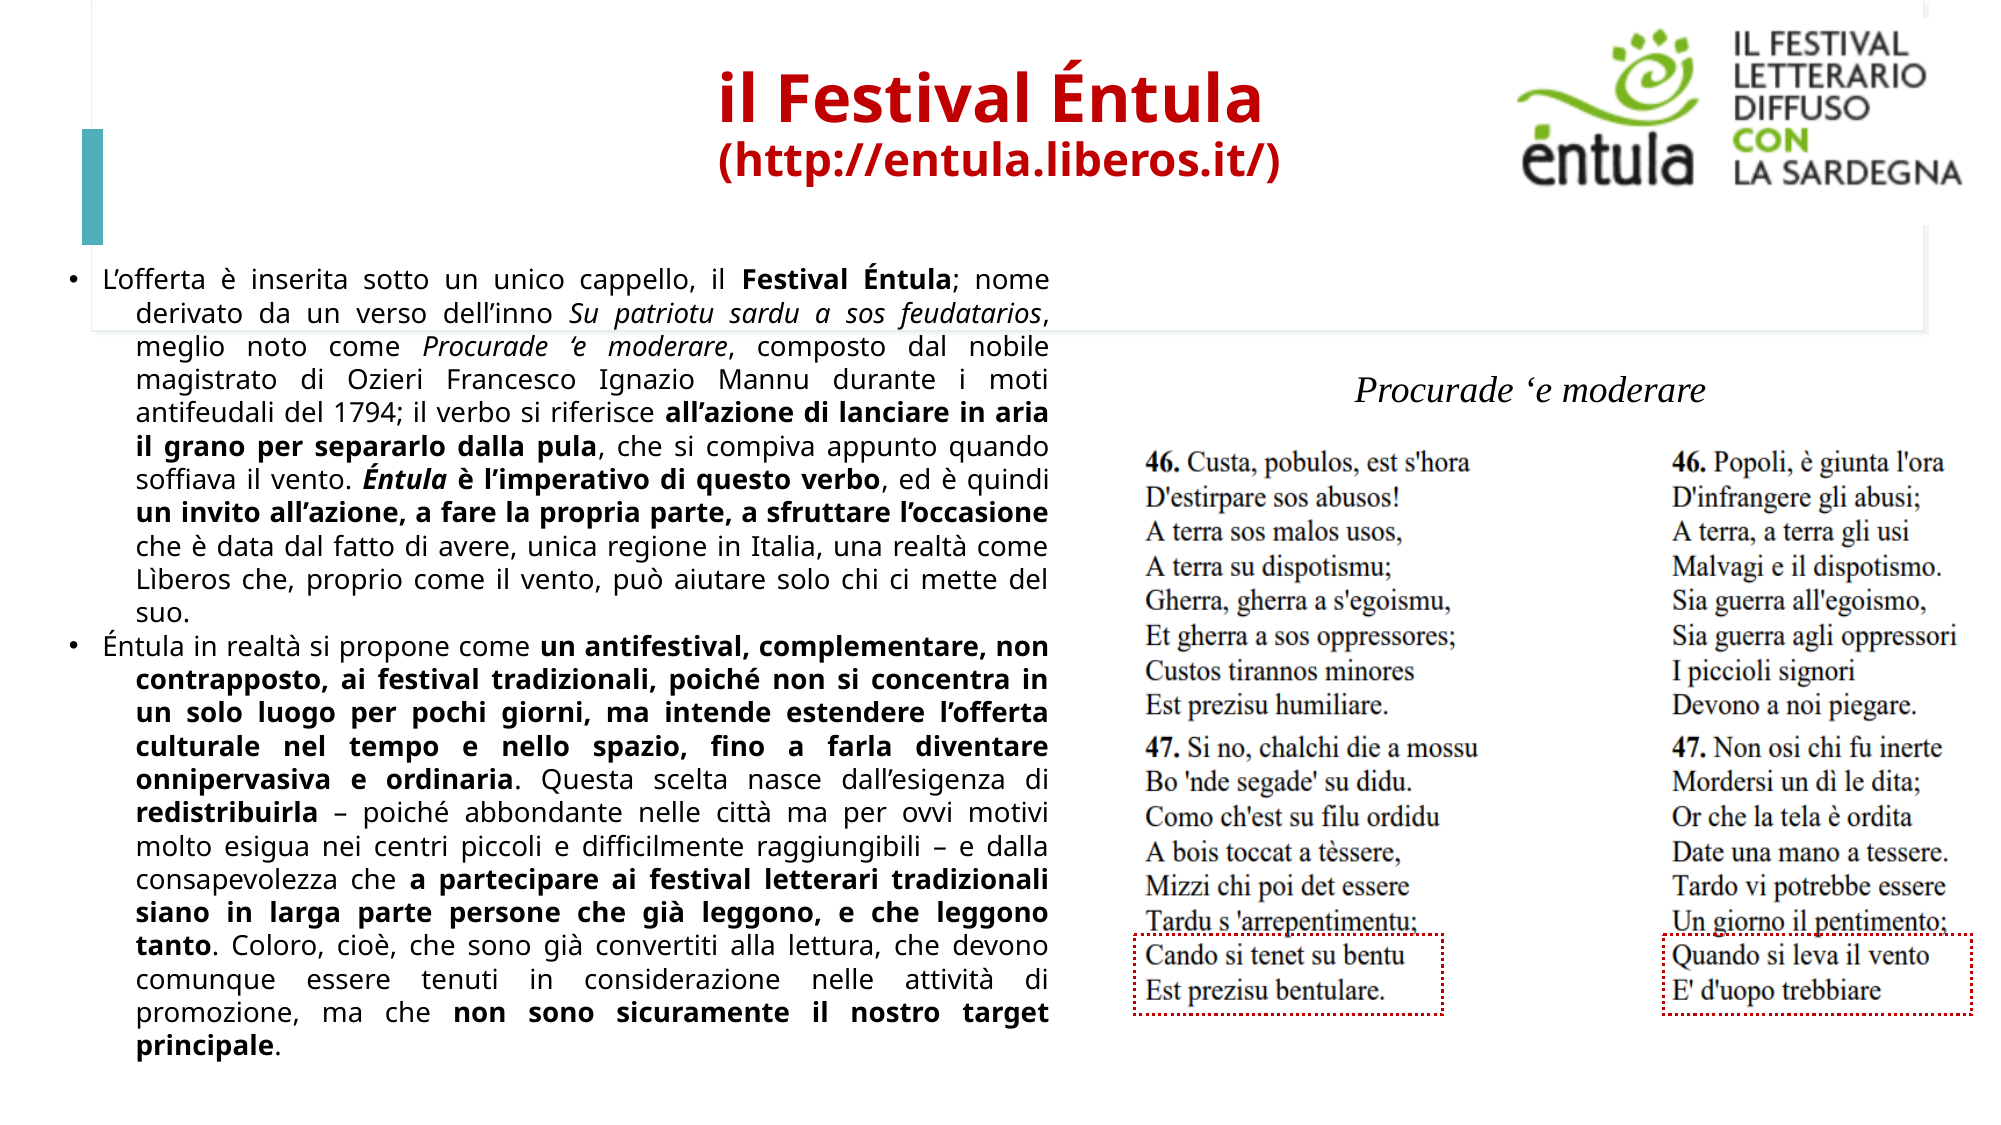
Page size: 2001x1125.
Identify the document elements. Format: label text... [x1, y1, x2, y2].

picture [1517, 18, 1972, 225]
text_box Procurade ‘e moderare [1339, 357, 1755, 419]
title il Festival Éntula (http://entula.liberos.it/) [137, 51, 1517, 201]
picture [1121, 449, 1972, 1015]
list L’offerta è inserita sotto un unico cappello, il Festival Éntula; nome derivato da un verso dell’inno Su patriotu sardu a sos feudatarios, meglio noto come Procurade ‘e moderare, composto dal nobile magistrato di Ozieri Francesco Ignazio Mannu durante i moti antifeudali del 1794; il verbo si riferisce all’azione di lanciare in aria il grano per separarlo dalla pula, che si compiva appunto quando soffiava il vento. Éntula è l’imperativo di questo verbo, ed è quindi un invito all’azione, a fare la propria parte, a sfruttare l’occasione che è data dal fatto di avere, unica regione in Italia, una realtà come Lìberos che, proprio come il vento, può aiutare solo chi ci mette del suo. Éntula in realtà si propone come un antifestival, complementare, non contrapposto, ai festival tradizionali, poiché non si concentra in un solo luogo per pochi giorni, ma intende estendere l’offerta culturale nel tempo e nello spazio, fino a farla diventare onnipervasiva e ordinaria. Questa scelta nasce dall’esigenza di redistribuirla – poiché abbondante nelle città ma per ovvi motivi molto esigua nei centri piccoli e difficilmente raggiungibili – e dalla consapevolezza che a partecipare ai festival letterari tradizionali siano in larga parte persone che già leggono, e che leggono tanto. Coloro, cioè, che sono già convertiti alla lettura, che devono comunque essere tenuti in considerazione nelle attività di promozione, ma che non sono sicuramente il nostro target principale. [53, 254, 1066, 1074]
